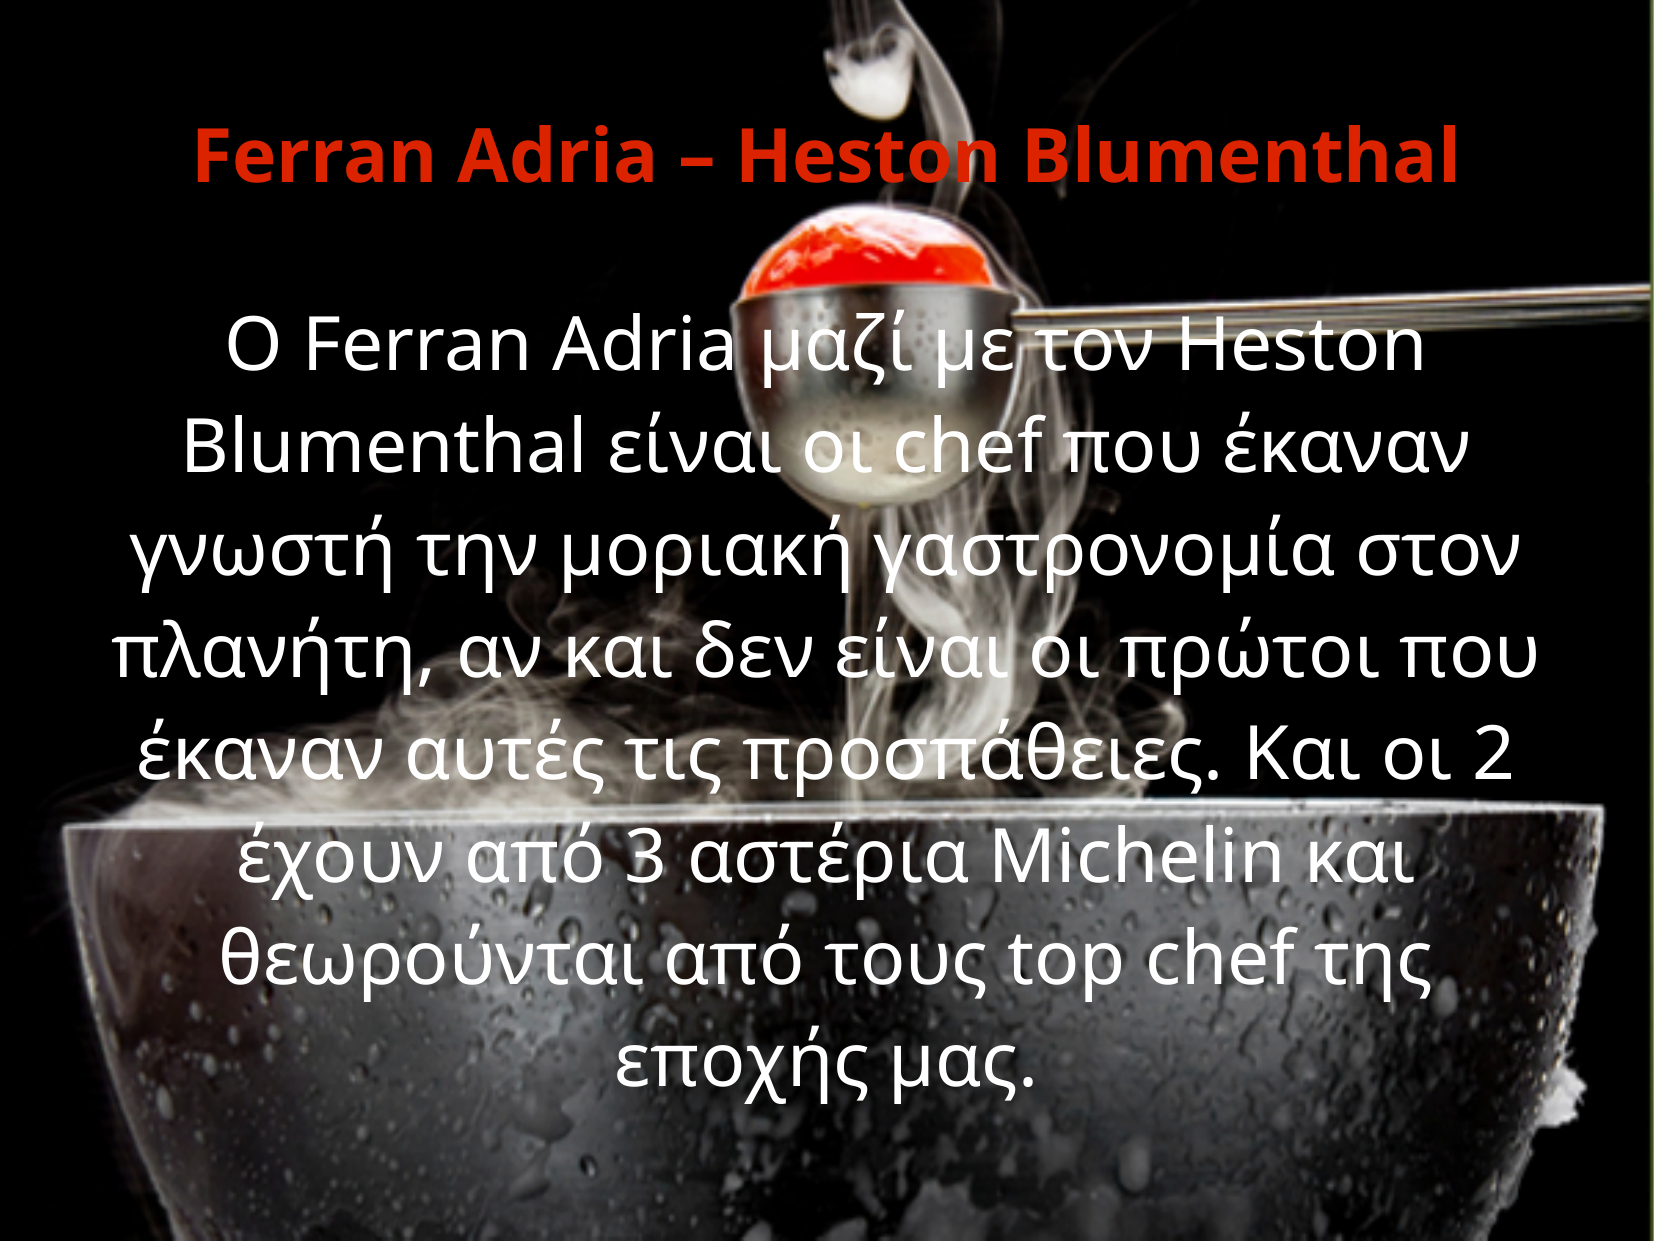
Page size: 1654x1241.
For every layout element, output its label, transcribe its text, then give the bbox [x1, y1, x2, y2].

subtitle O Ferran Adria μαζί με τον Heston Blumenthal είναι οι chef που έκαναν γνωστή την μοριακή γαστρονομία στον πλανήτη, αν και δεν είναι οι πρώτοι που έκαναν αυτές τις προσπάθειες. Και οι 2 έχουν από 3 αστέρια Michelin και θεωρούνται από τους top chef της εποχής μας. [82, 281, 1571, 1118]
title Ferran Adria – Heston Blumenthal [82, 56, 1571, 250]
picture [0, 0, 1654, 1241]
